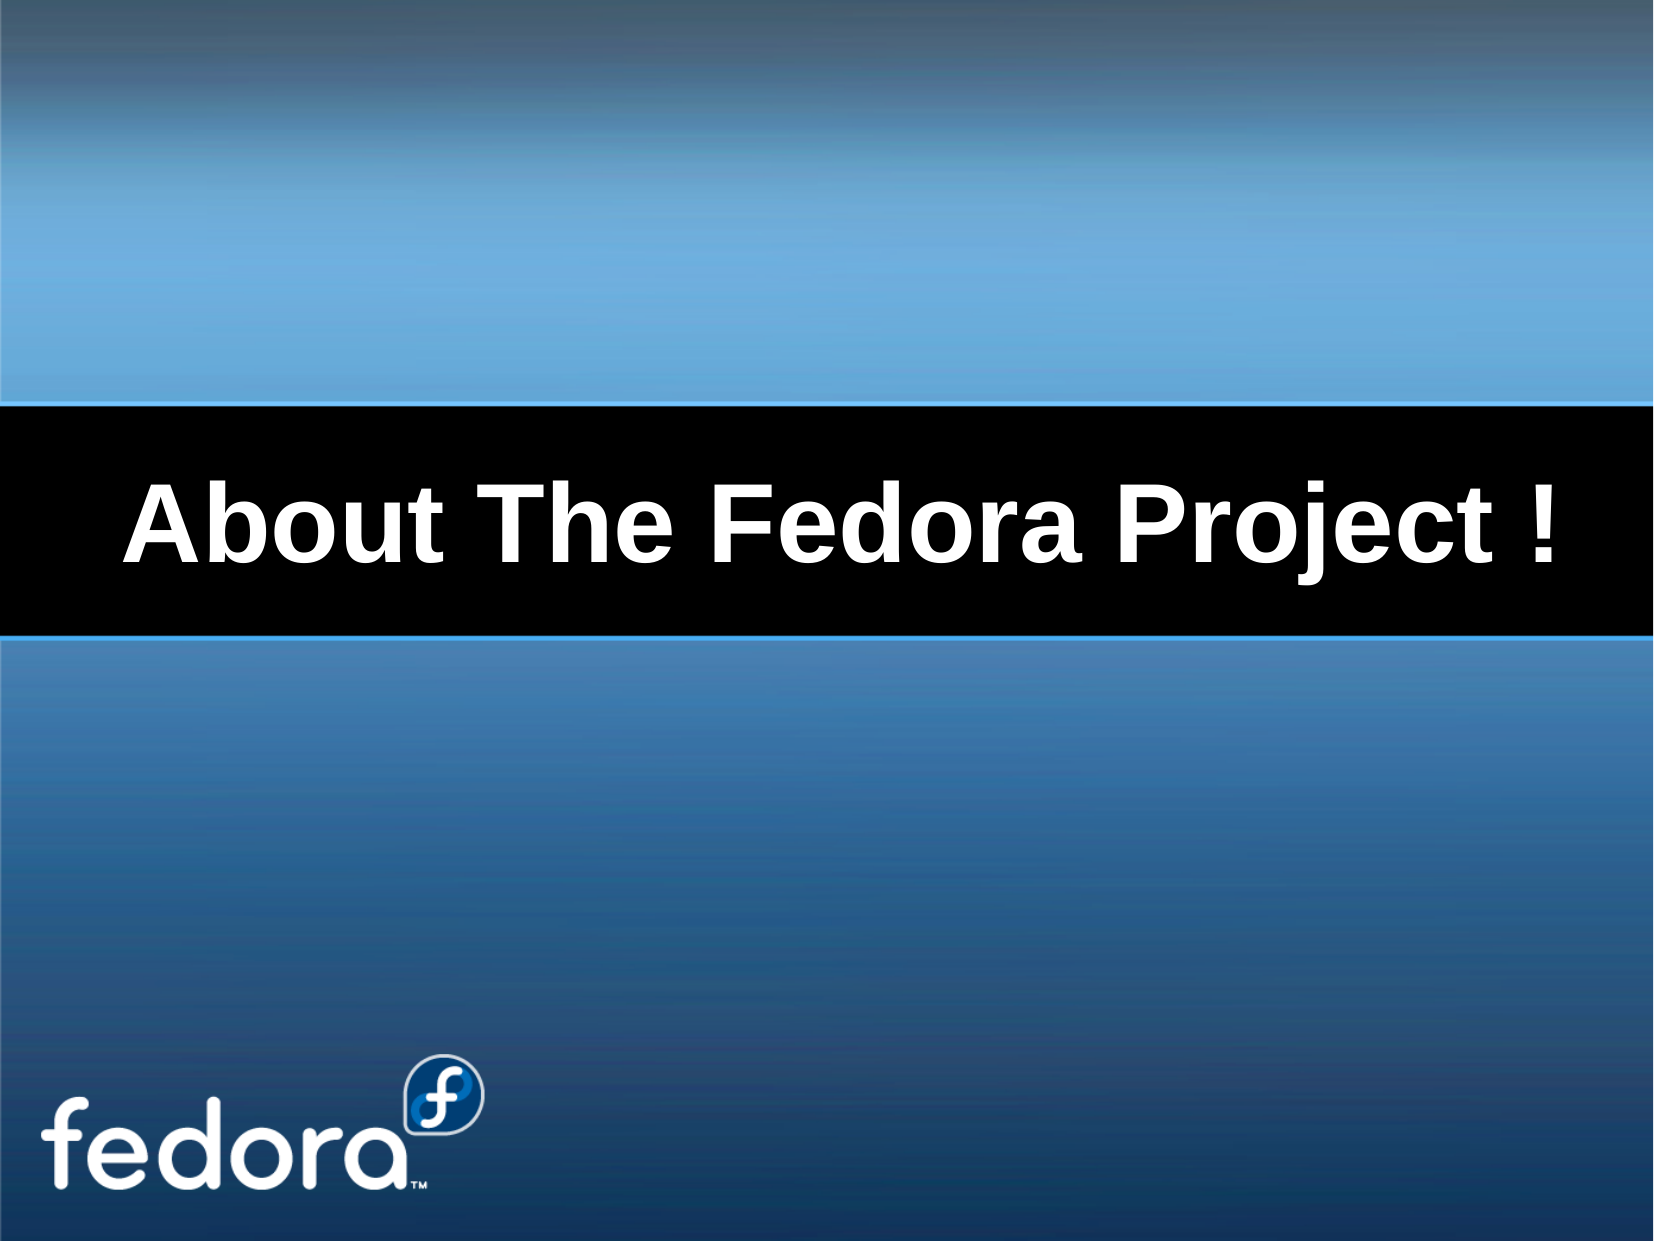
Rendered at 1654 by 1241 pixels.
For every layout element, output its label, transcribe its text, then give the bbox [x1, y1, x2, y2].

picture [0, 0, 1654, 1241]
title About The Fedora Project ! [37, 419, 1613, 627]
